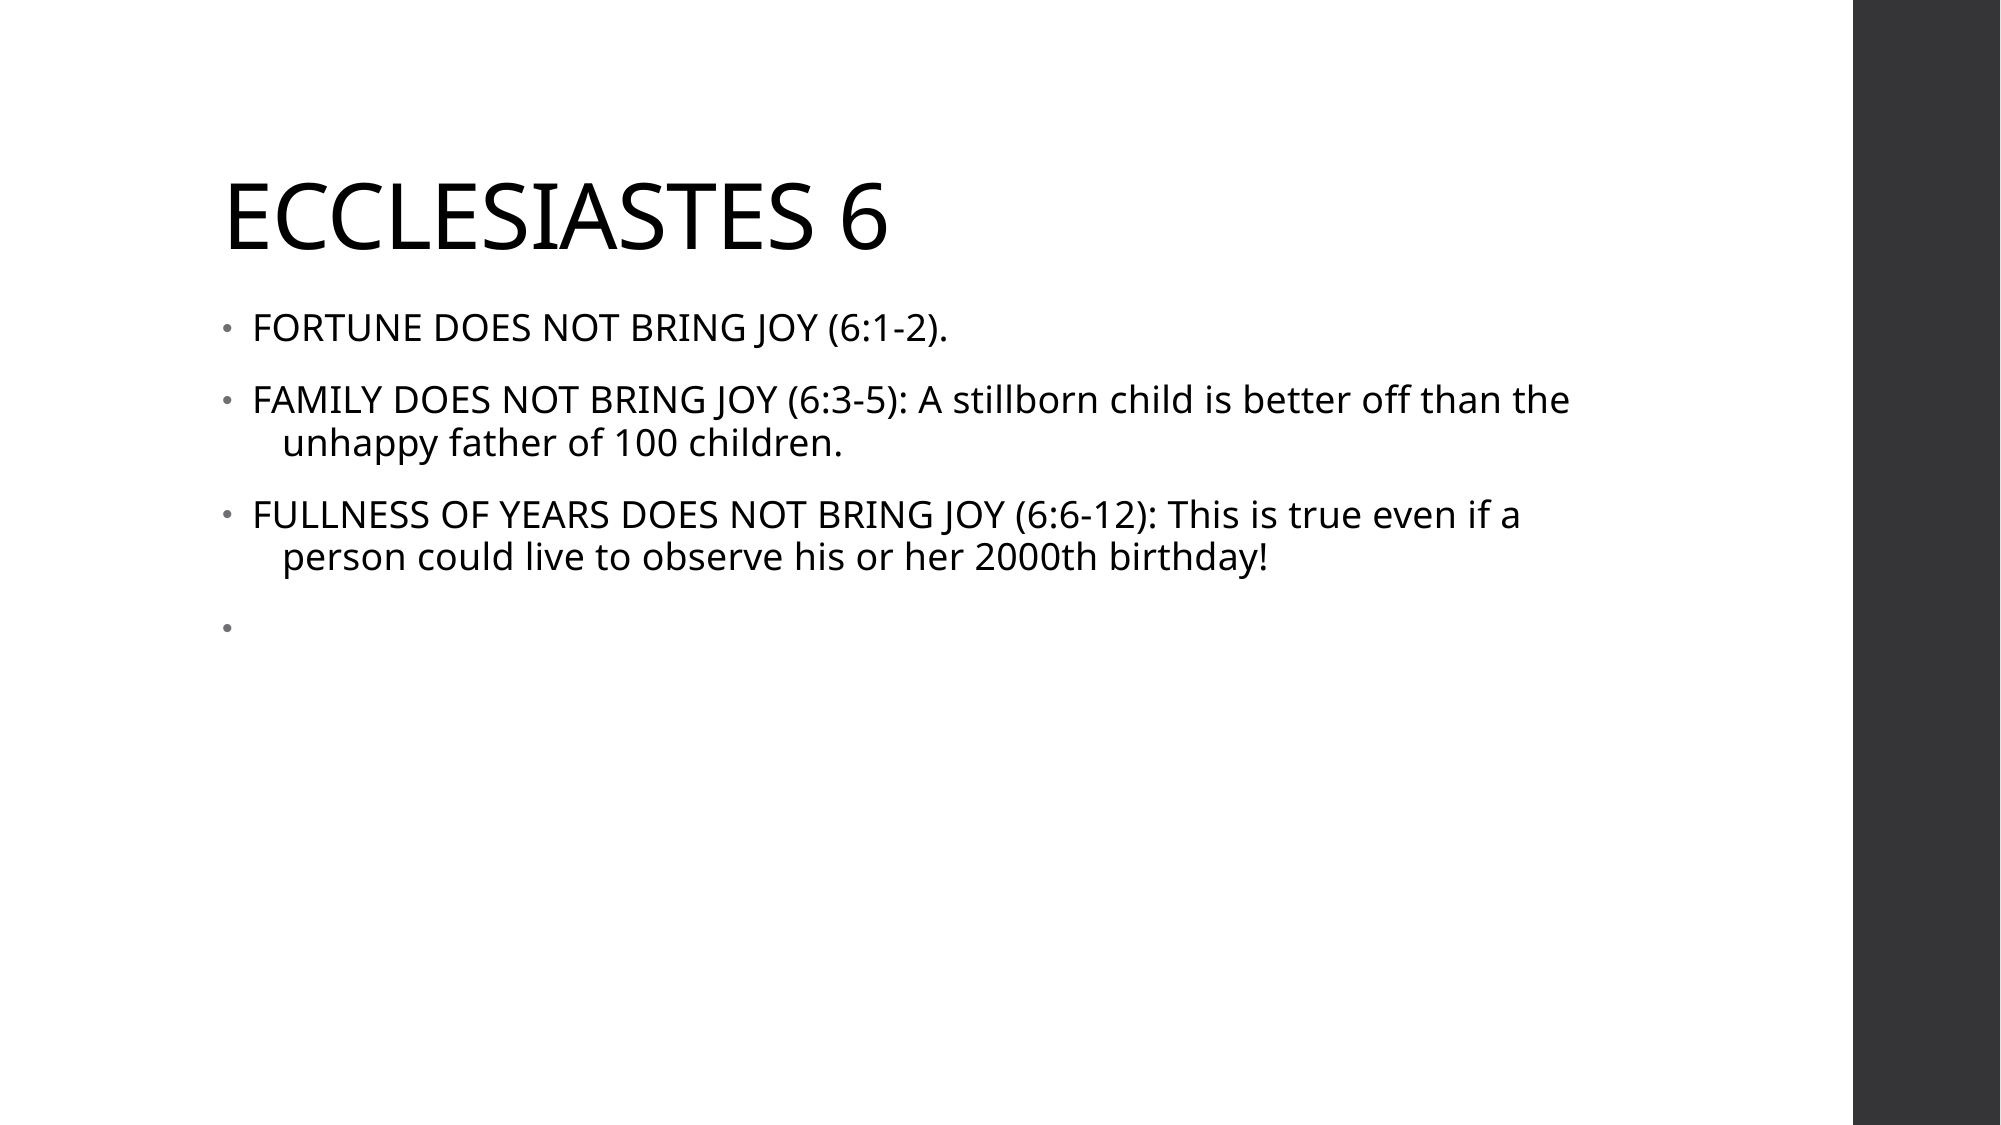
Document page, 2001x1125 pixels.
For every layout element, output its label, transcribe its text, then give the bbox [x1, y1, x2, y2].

list FORTUNE DOES NOT BRING JOY (6:1-2). FAMILY DOES NOT BRING JOY (6:3-5): A stillborn child is better off than the unhappy father of 100 children. FULLNESS OF YEARS DOES NOT BRING JOY (6:6-12): This is true even if a person could live to observe his or her 2000th birthday! [206, 299, 1617, 1014]
title ECCLESIASTES 6 [206, 60, 1797, 278]
